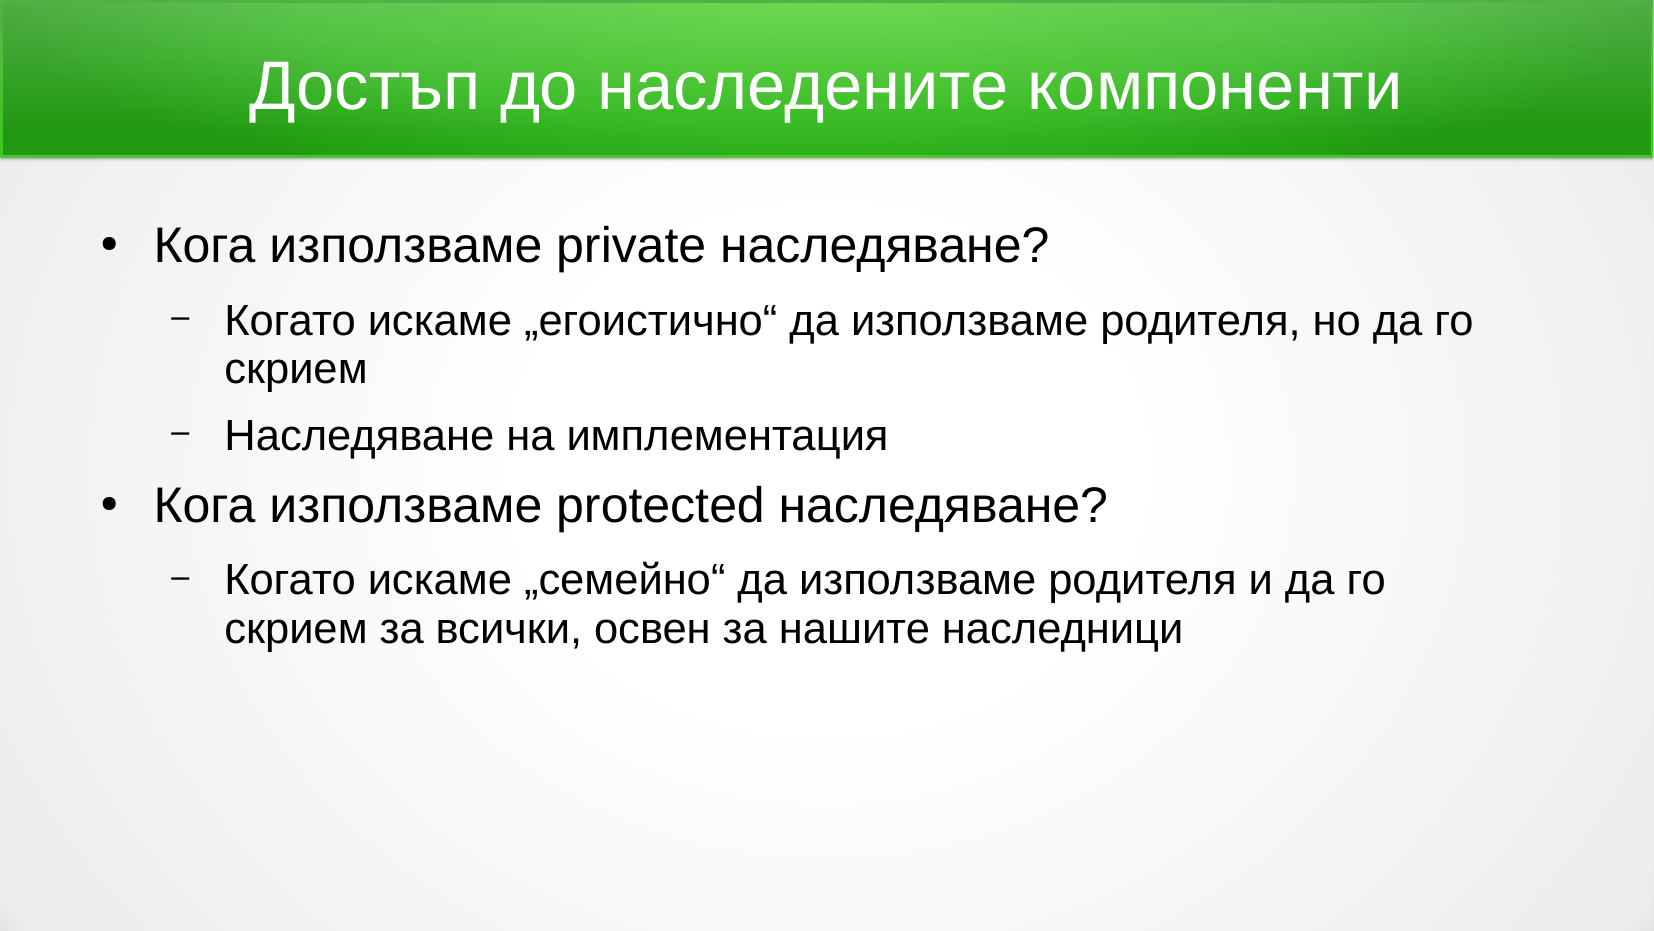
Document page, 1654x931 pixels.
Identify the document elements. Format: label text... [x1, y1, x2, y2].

title Достъп до наследените компоненти [82, 37, 1571, 135]
list Кога използваме private наследяване? Когато искаме „егоистично“ да използваме родителя, но да го скрием Наследяване на имплементация Кога използваме protected наследяване? Когато искаме „семейно“ да използваме родителя и да го скрием за всички, освен за нашите наследници [82, 217, 1538, 758]
